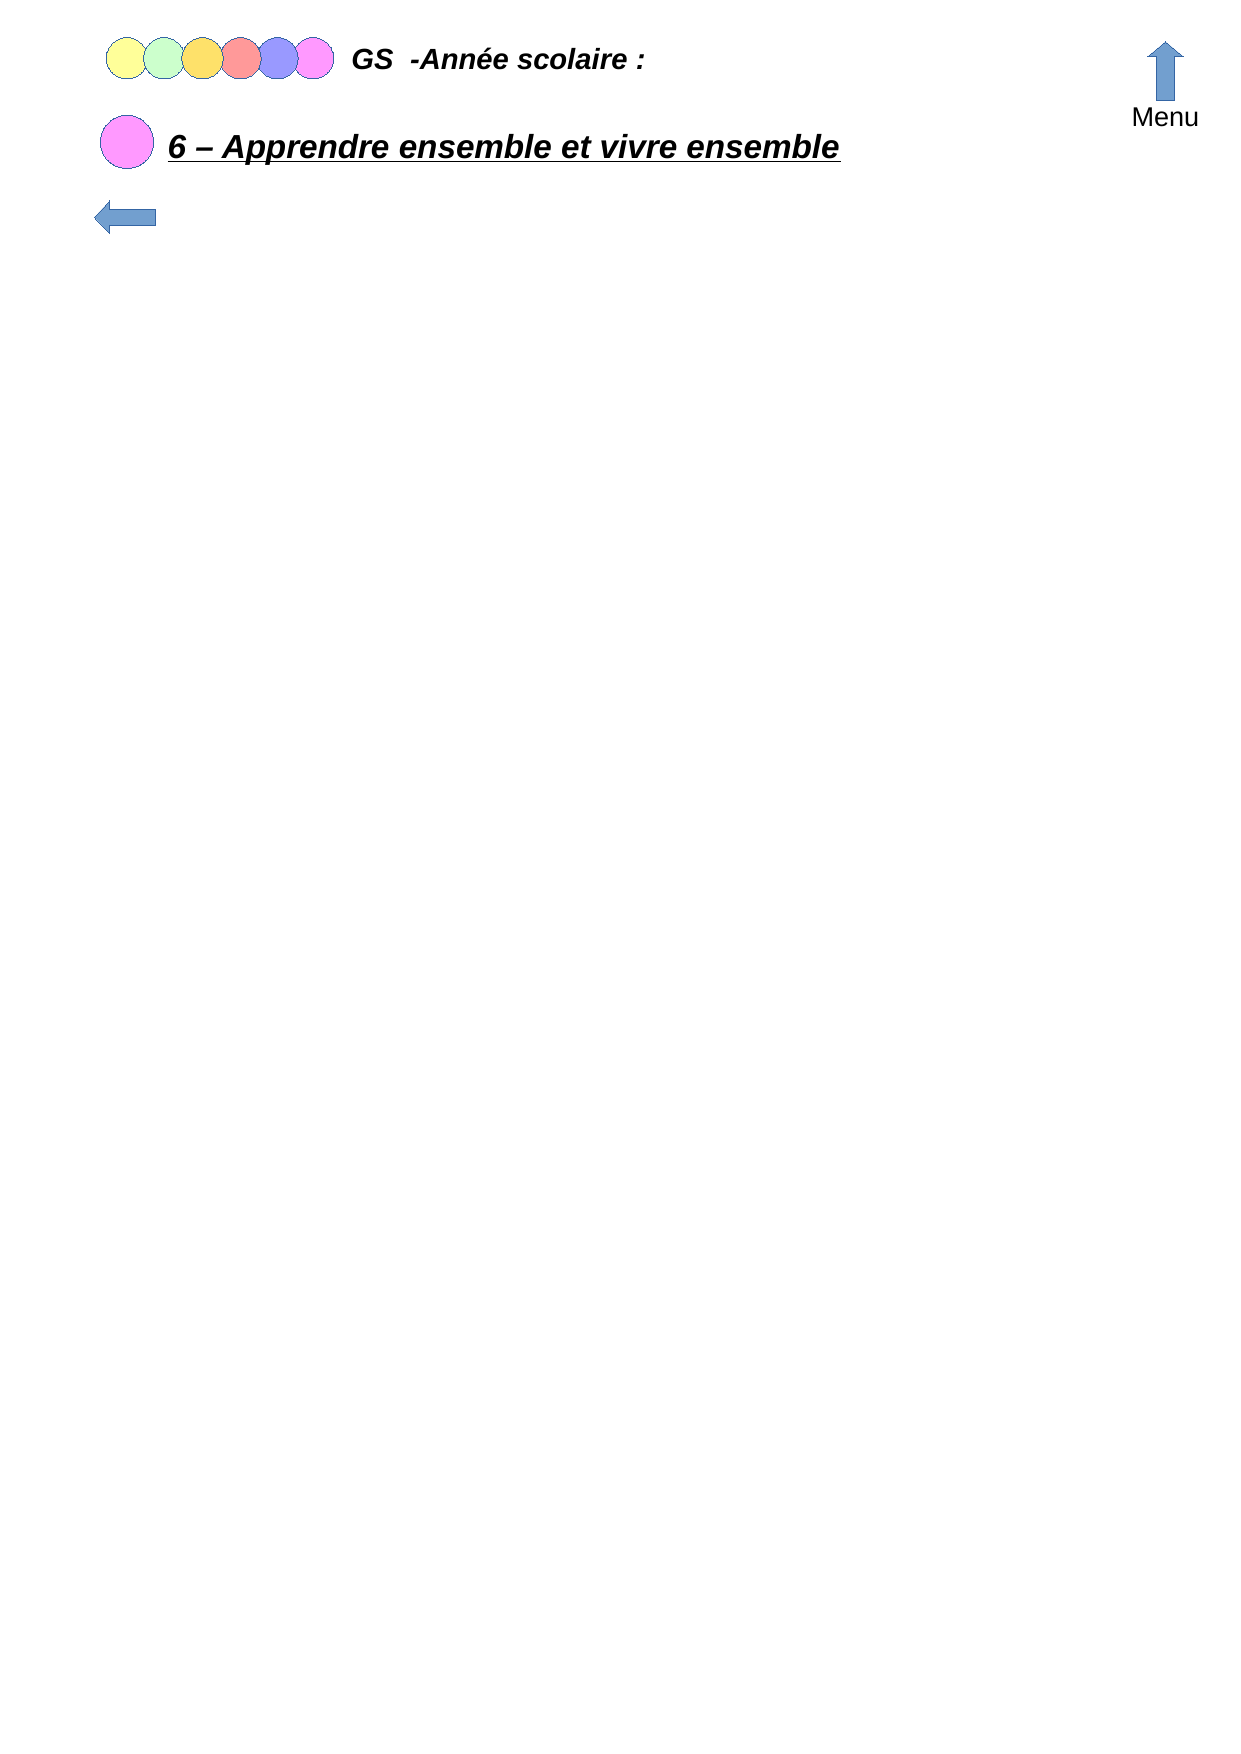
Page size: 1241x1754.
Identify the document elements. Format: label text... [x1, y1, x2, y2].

text_box GS -Année scolaire : [336, 35, 1058, 86]
text_box 6 – Apprendre ensemble et vivre ensemble [143, 121, 1211, 178]
text_box [106, 37, 334, 79]
text_box [100, 115, 154, 169]
text_box [94, 200, 156, 234]
text_box Menu [1147, 41, 1184, 101]
